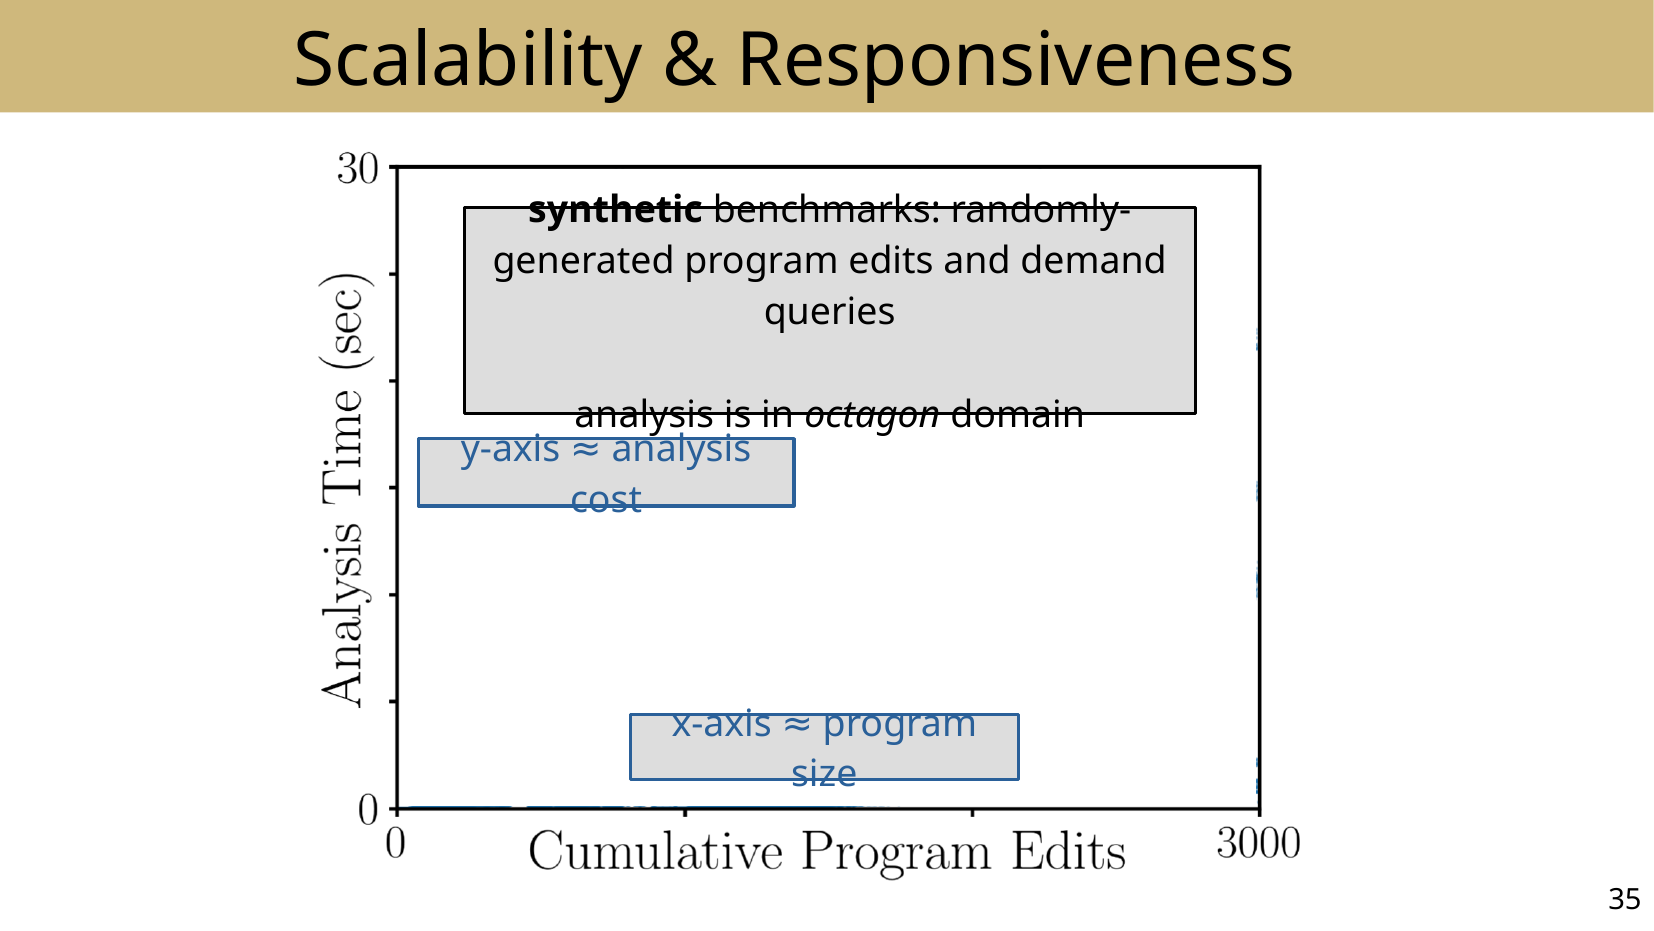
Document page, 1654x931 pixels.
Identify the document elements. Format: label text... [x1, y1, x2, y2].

text_box synthetic benchmarks: randomly-generated program edits and demand queries analysis is in octagon domain [464, 207, 1196, 414]
picture [279, 125, 1337, 906]
text_box x-axis ≈ program size [630, 714, 1019, 780]
title Scalability & Responsiveness [0, 0, 1576, 113]
text_box [401, 170, 1255, 805]
text_box y-axis ≈ analysis cost [418, 438, 794, 506]
